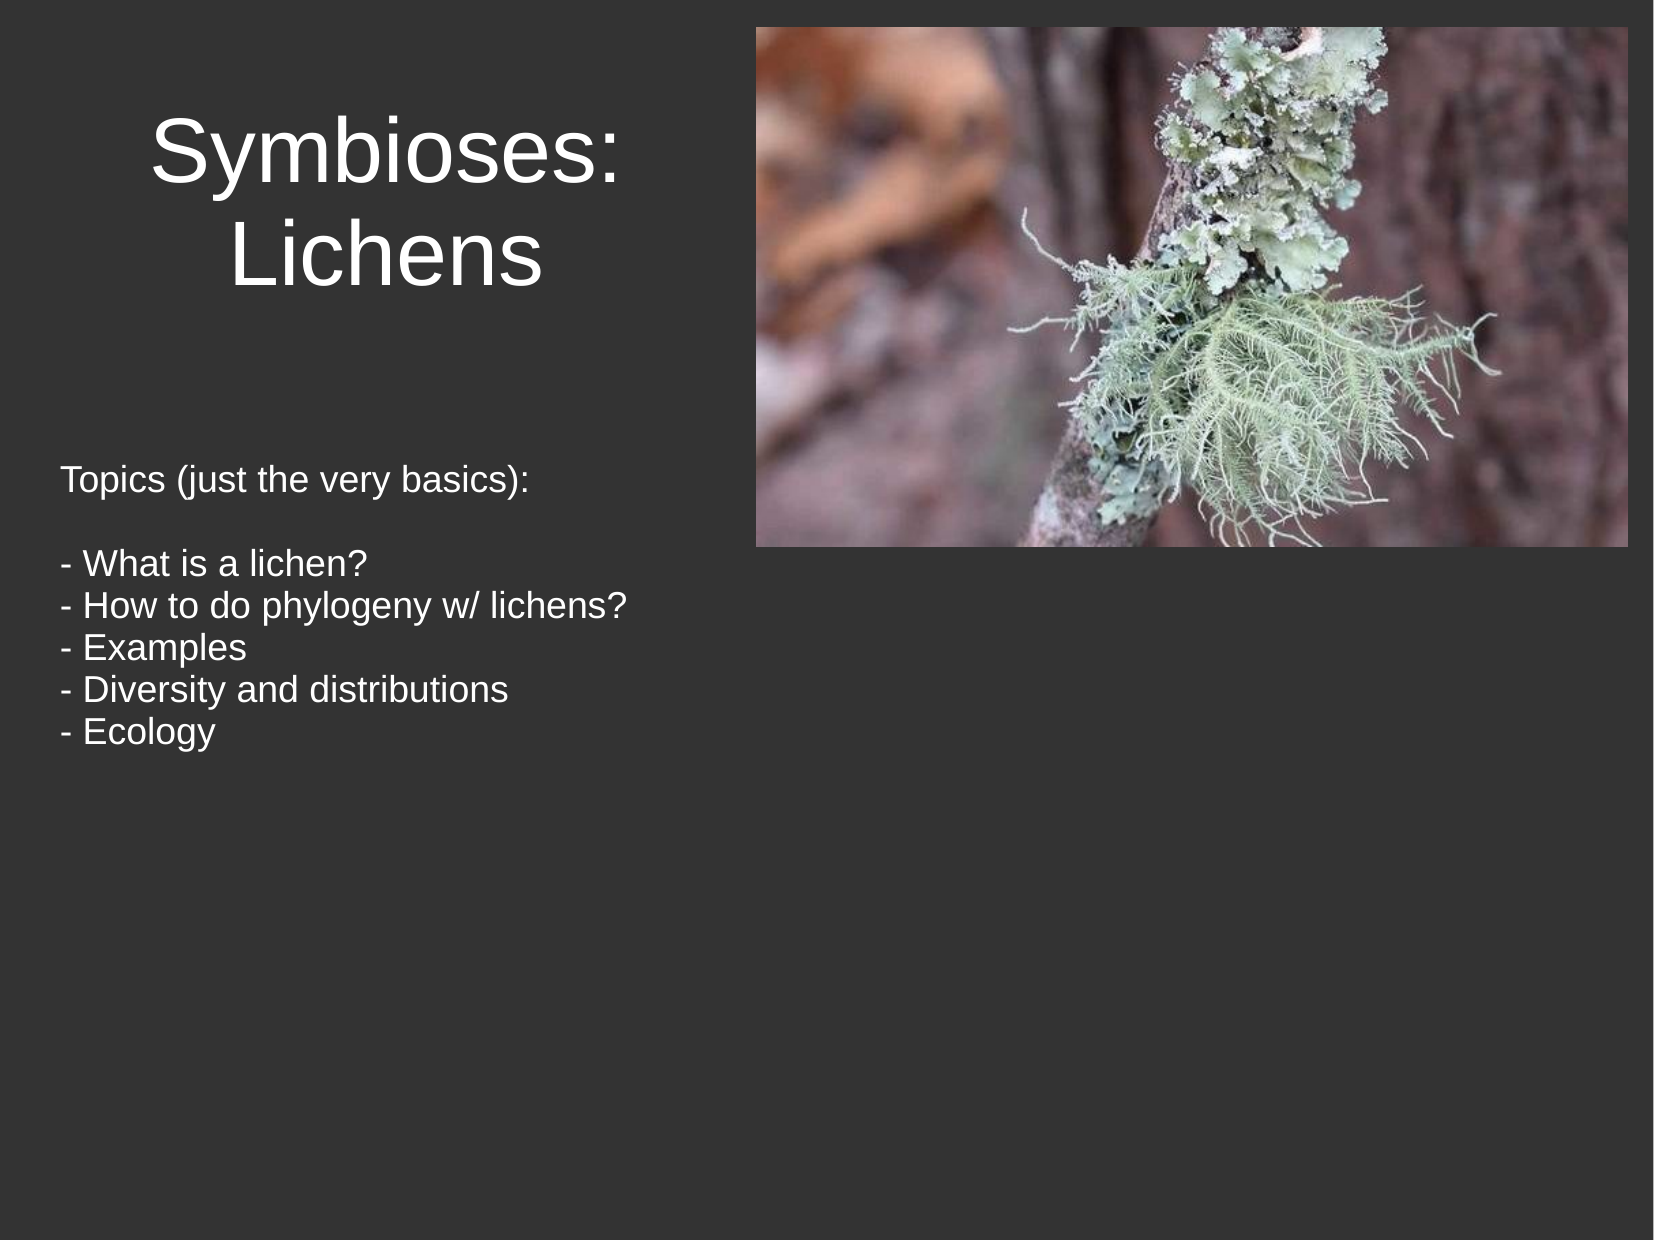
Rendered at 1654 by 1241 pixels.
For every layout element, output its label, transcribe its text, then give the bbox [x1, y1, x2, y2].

title Symbioses: Lichens [48, 48, 726, 357]
picture [756, 27, 1628, 547]
text_box Topics (just the very basics): - What is a lichen​? - How to do phylogeny w/ lichens? - Examples - Diversity and distributions - Ecology [44, 451, 710, 1096]
